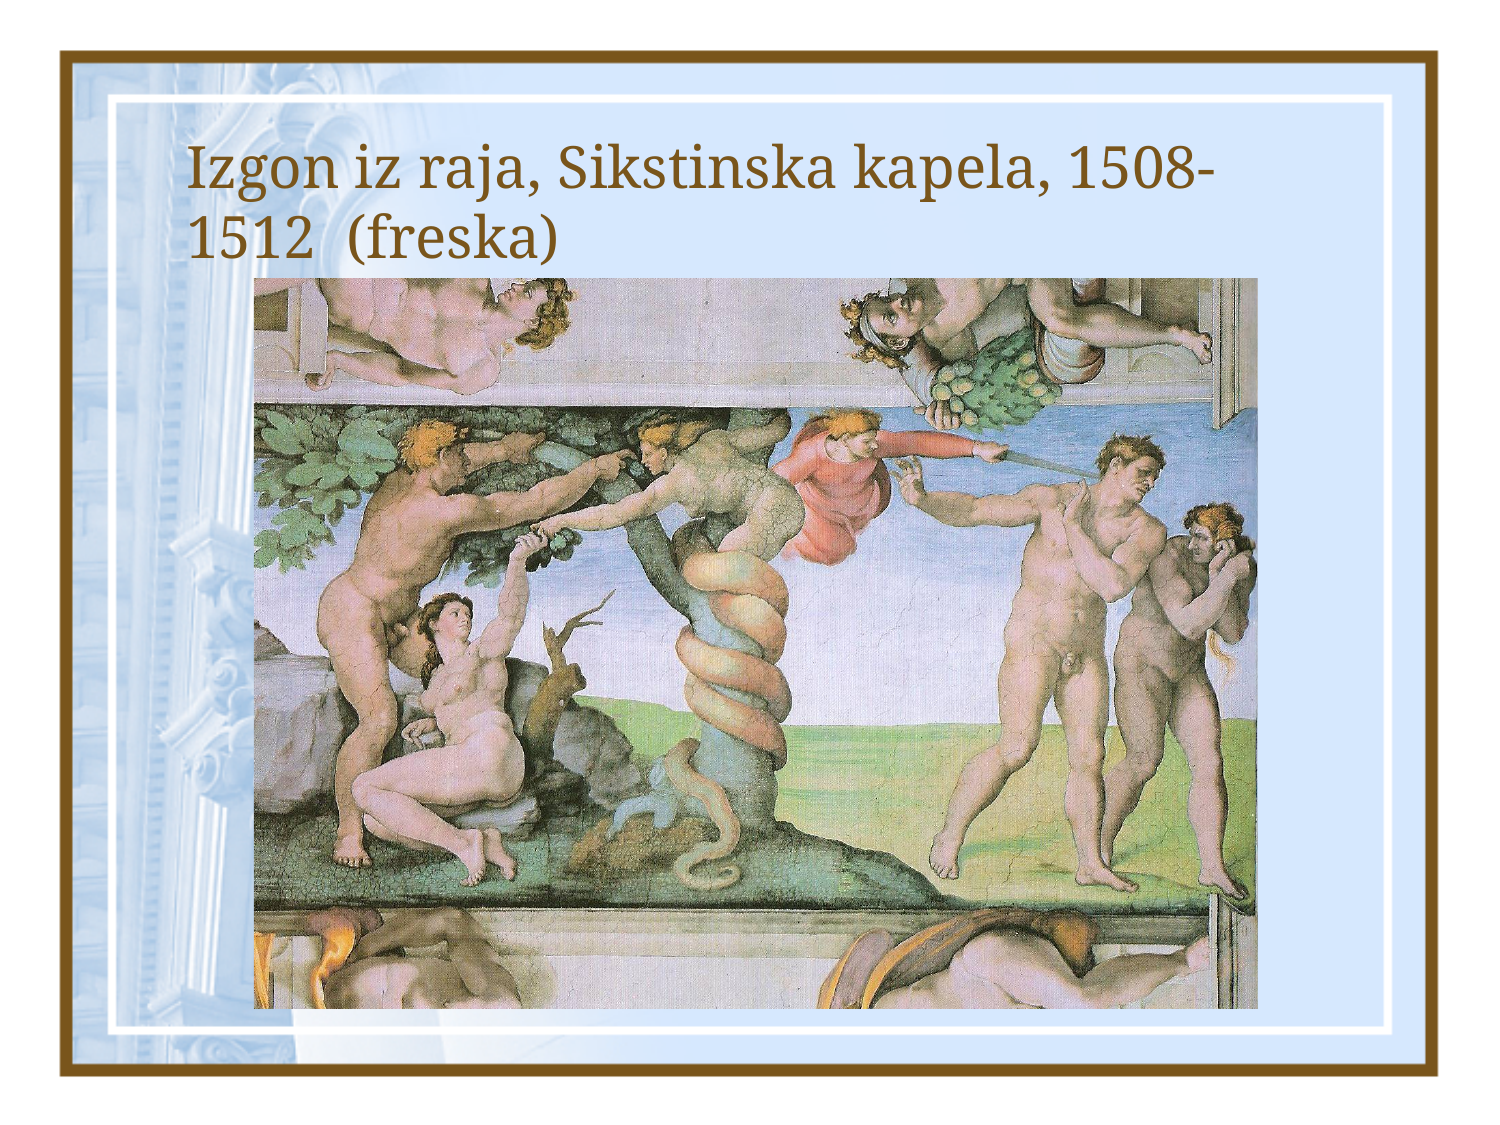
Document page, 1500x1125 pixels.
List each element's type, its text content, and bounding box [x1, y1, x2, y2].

picture [0, 0, 1500, 1125]
title Izgon iz raja, Sikstinska kapela, 1508-1512 (freska) [171, 125, 1350, 275]
